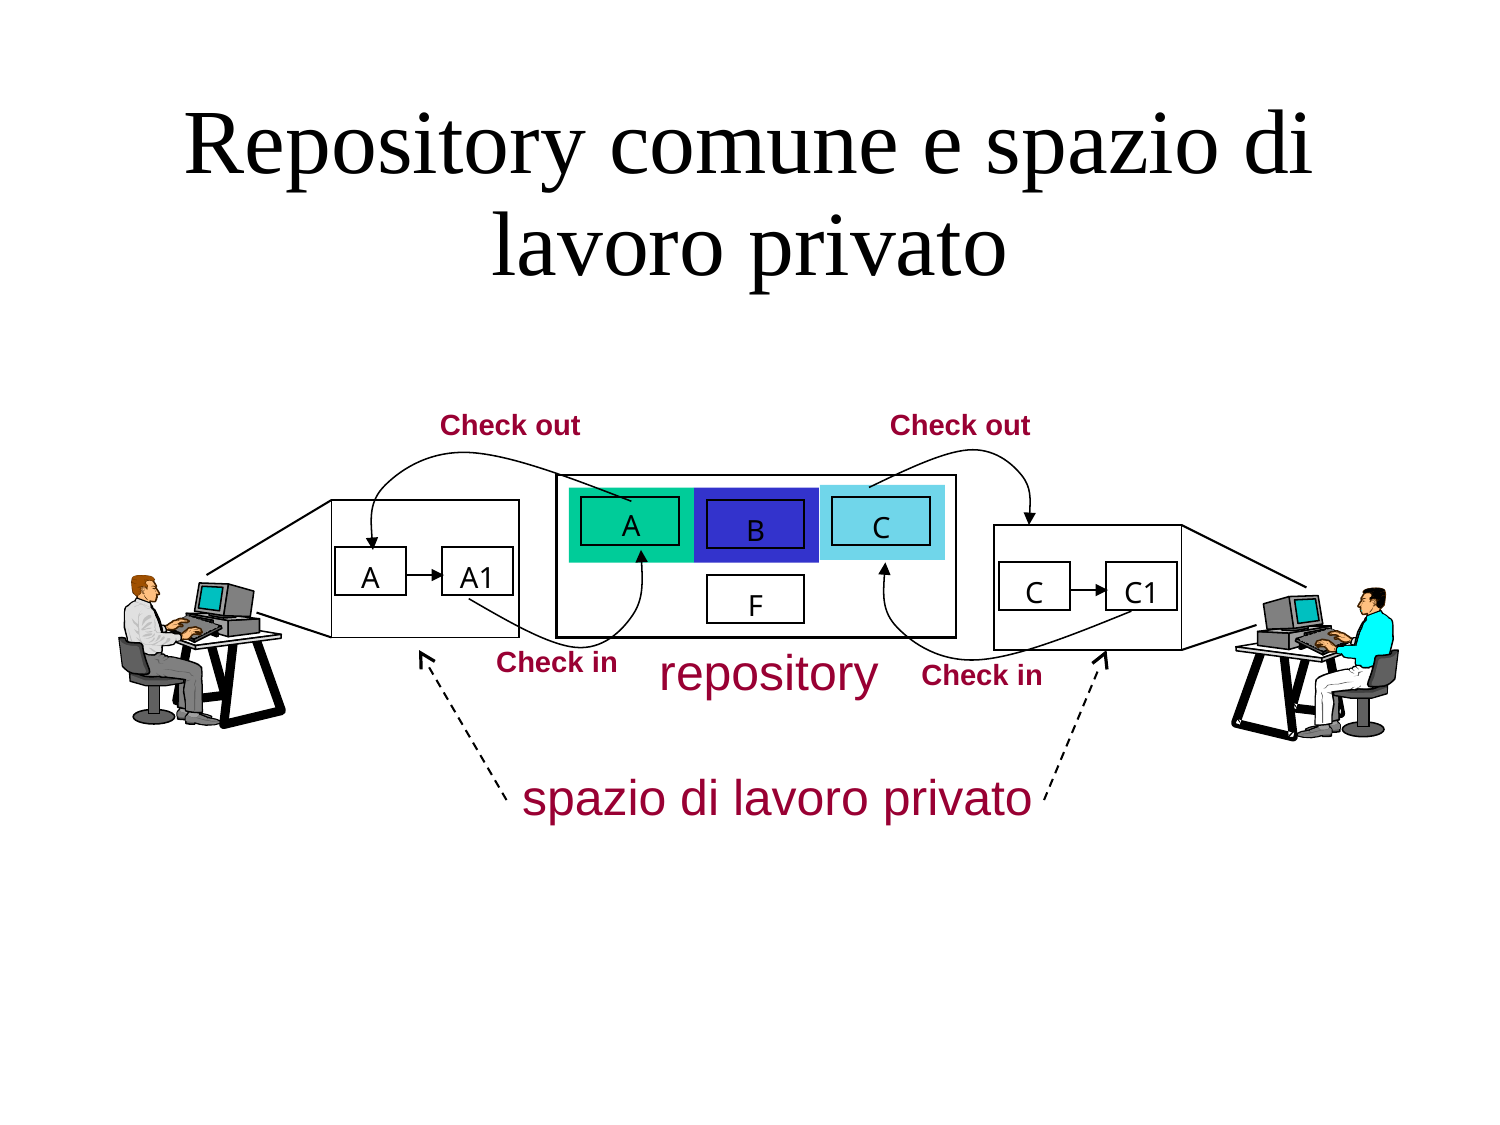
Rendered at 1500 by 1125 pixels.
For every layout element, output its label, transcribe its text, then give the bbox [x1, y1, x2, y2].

text_box A [345, 549, 395, 605]
text_box C [1010, 565, 1059, 621]
text_box Check in [906, 650, 1058, 700]
text_box Check in [481, 638, 633, 687]
text_box Check out [424, 400, 596, 450]
text_box Check in [548, 638, 607, 646]
text_box [74, 375, 1400, 901]
title Repository comune e spazio di lavoro privato [112, 76, 1388, 312]
text_box F [732, 577, 779, 633]
text_box A1 [444, 549, 511, 605]
text_box A [606, 497, 656, 553]
text_box C [856, 500, 906, 555]
text_box repository [644, 637, 894, 709]
text_box Check out [874, 400, 1046, 450]
text_box B [730, 502, 781, 558]
text_box spazio di lavoro privato [507, 762, 1048, 834]
text_box C1 [1108, 565, 1175, 621]
